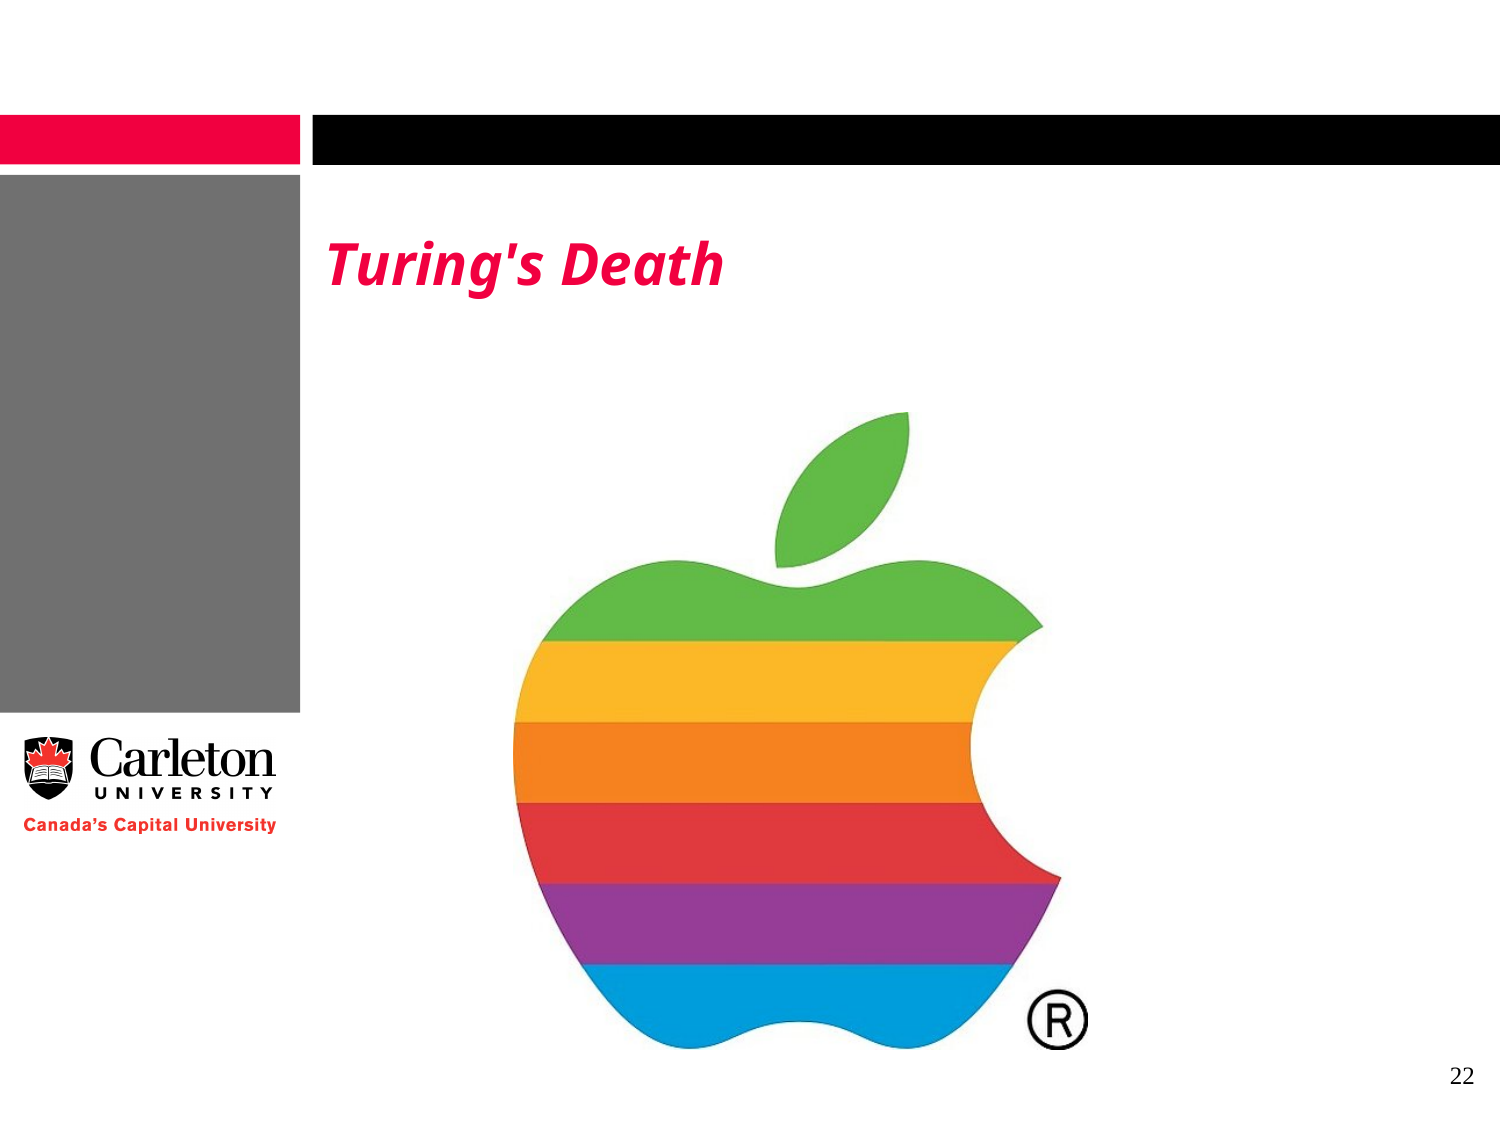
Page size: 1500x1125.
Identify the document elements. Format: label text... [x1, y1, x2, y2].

title Turing's Death [324, 194, 1450, 331]
picture [24, 737, 276, 834]
picture [513, 412, 1088, 1051]
